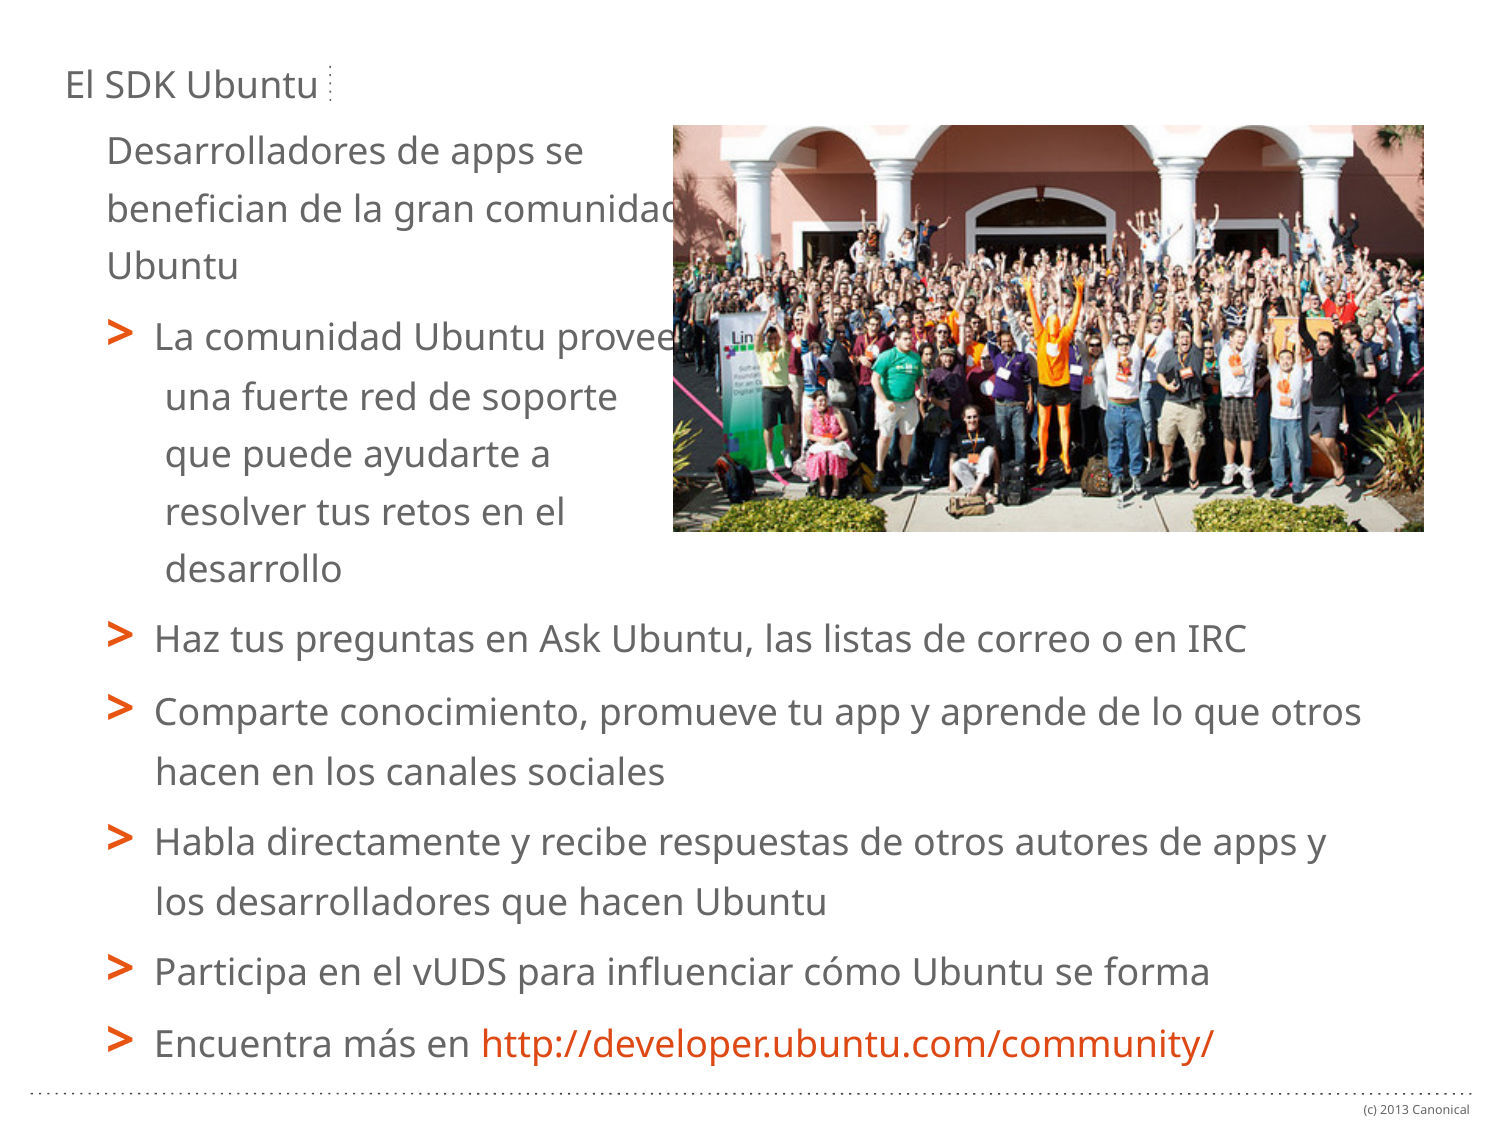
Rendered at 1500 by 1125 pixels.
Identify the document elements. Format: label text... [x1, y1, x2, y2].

text_box (c) 2013 Canonical [19, 1099, 1485, 1119]
title El SDK Ubuntu [49, 53, 503, 114]
list Desarrolladores de apps se benefician de la gran comunidad Ubuntu > La comunidad Ubuntu provee una fuerte red de soporte que puede ayudarte a resolver tus retos en el desarrollo > Haz tus preguntas en Ask Ubuntu, las listas de correo o en IRC > Comparte conocimiento, promueve tu app y aprende de lo que otros hacen en los canales sociales > Habla directamente y recibe respuestas de otros autores de apps y los desarrolladores que hacen Ubuntu > Participa en el vUDS para influenciar cómo Ubuntu se forma > Encuentra más en http://developer.ubuntu.com/community/ [91, 112, 1441, 981]
picture [673, 125, 1424, 532]
